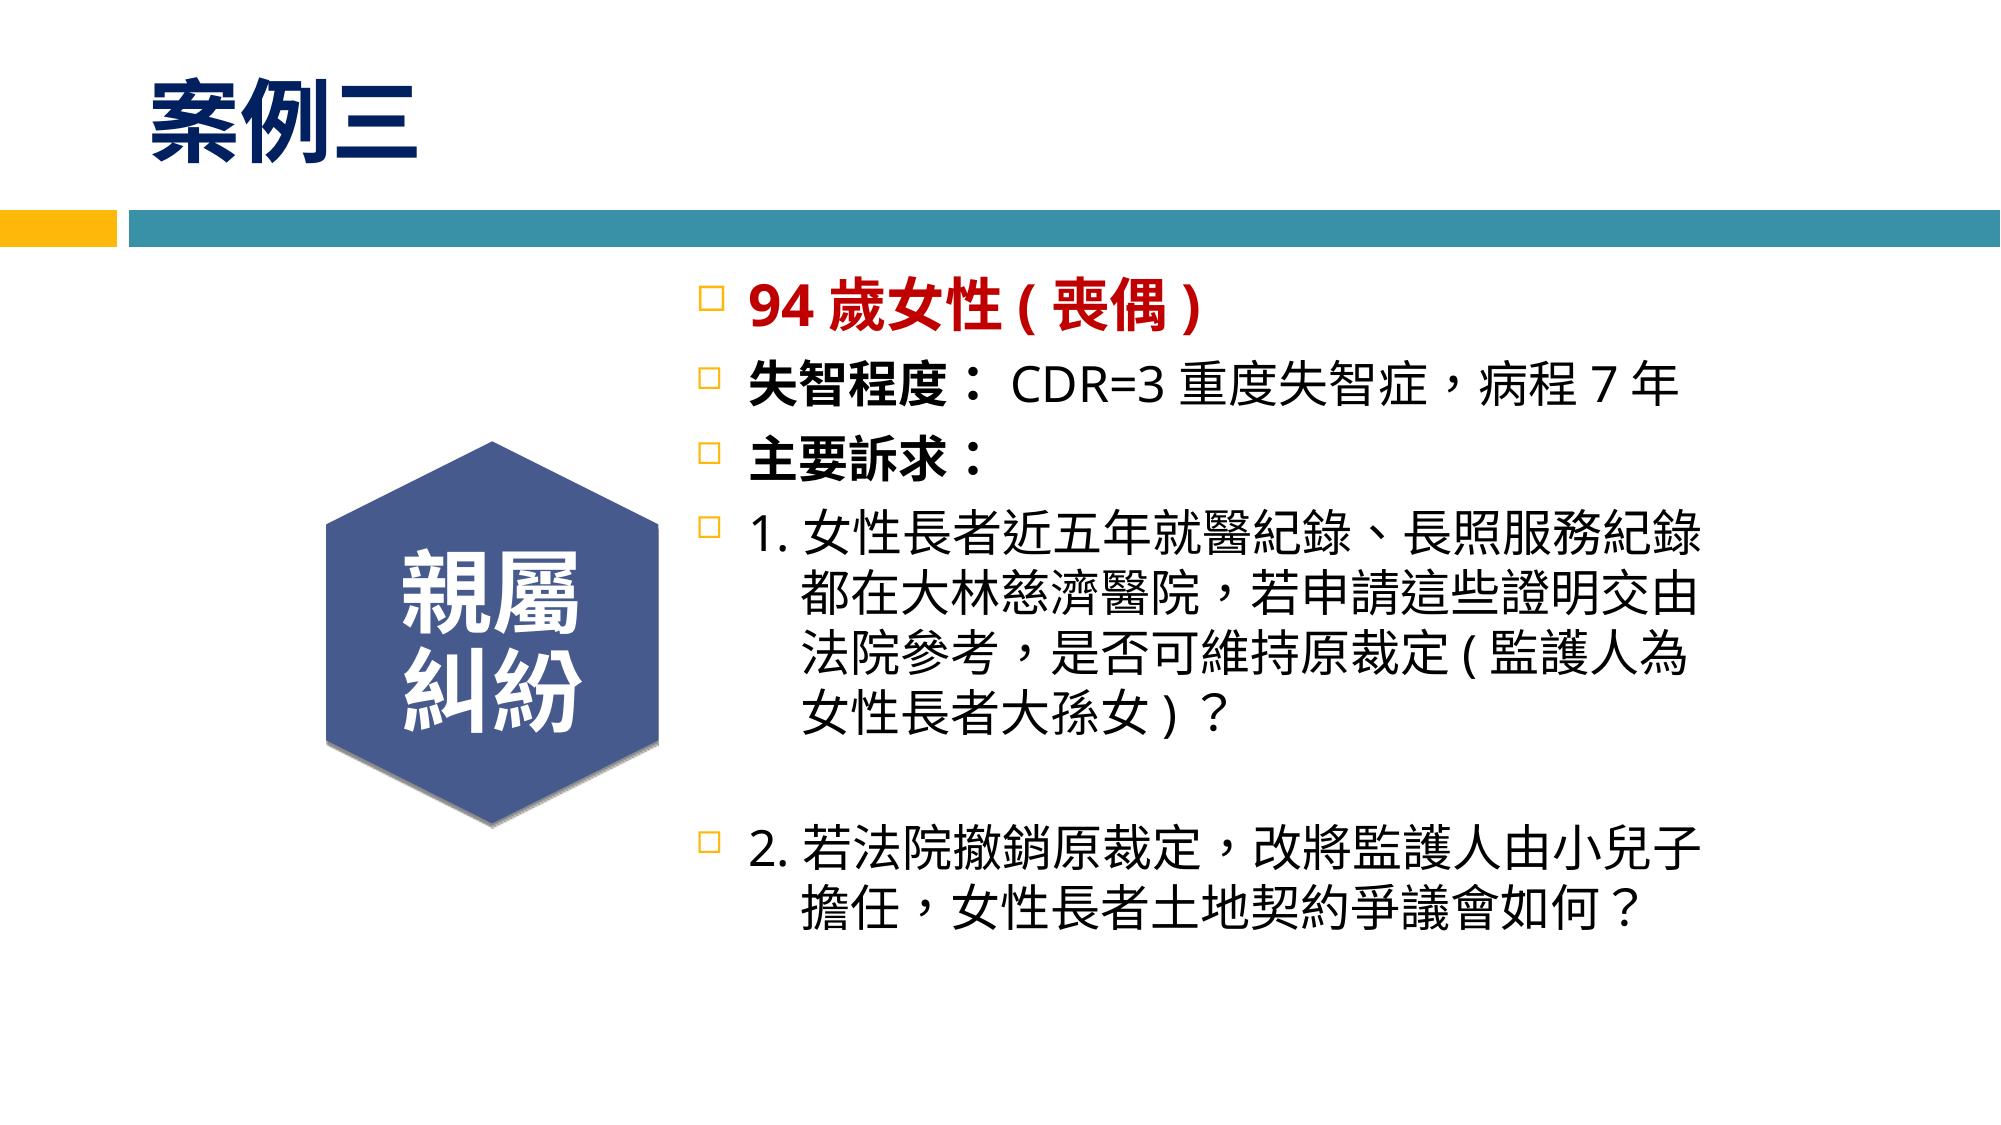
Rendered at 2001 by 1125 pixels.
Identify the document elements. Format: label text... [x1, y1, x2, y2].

text_box [326, 442, 658, 766]
text_box 親屬糾紛 [378, 515, 606, 777]
text_box [401, 777, 584, 823]
list 94歲女性(喪偶) 失智程度：CDR=3重度失智症，病程7年 主要訴求： 1.女性長者近五年就醫紀錄、長照服務紀錄都在大林慈濟醫院，若申請這些證明交由法院參考，是否可維持原裁定(監護人為女性長者大孫女)？ 2.若法院撤銷原裁定，改將監護人由小兒子擔任，女性長者土地契約爭議會如何？ [680, 260, 1750, 1011]
title 案例三 [133, 37, 1917, 201]
